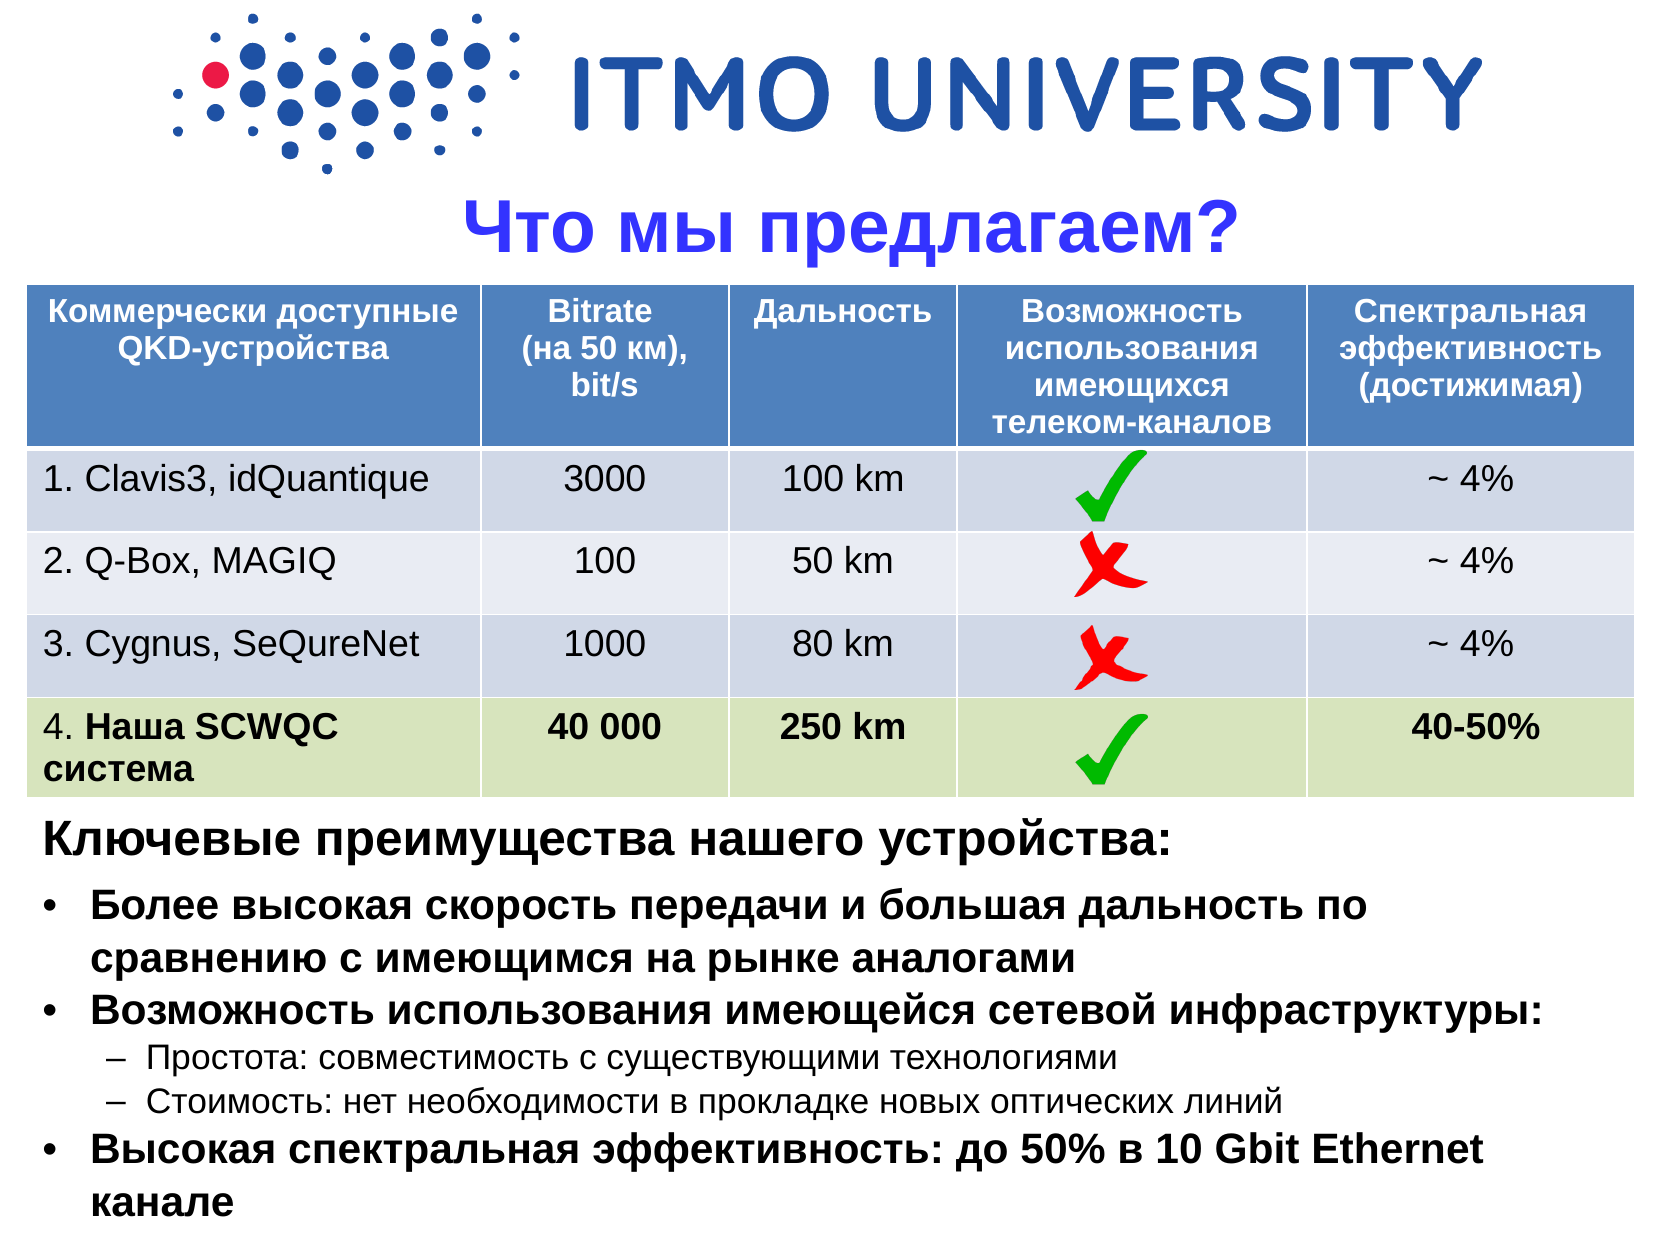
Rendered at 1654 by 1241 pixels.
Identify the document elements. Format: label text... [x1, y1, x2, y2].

table_cell 50 km [730, 533, 956, 614]
picture [1074, 531, 1148, 597]
table_cell 40-50% [1308, 698, 1634, 797]
table_cell 3. Cygnus, SeQureNet [27, 615, 480, 697]
table_cell [958, 451, 1306, 531]
table_cell 1. Clavis3, idQuantique [27, 451, 480, 531]
table_cell 100 km [730, 451, 956, 531]
picture [1074, 448, 1148, 523]
table_cell 100 [482, 533, 728, 614]
table_header Дальность [730, 285, 956, 446]
table_cell [958, 615, 1306, 697]
picture [0, 0, 1654, 306]
table_cell ~ 4% [1308, 451, 1634, 531]
table_cell 3000 [482, 451, 728, 531]
table_cell [958, 698, 1306, 797]
table_cell 1000 [482, 615, 728, 697]
table_cell 40 000 [482, 698, 728, 797]
table_cell 2. Q-Box, MAGIQ [27, 533, 480, 614]
table_header Коммерчески доступные QKD-устройства [27, 285, 480, 446]
table_header Спектральная эффективность (достижимая) [1308, 285, 1634, 446]
table_cell [958, 533, 1306, 614]
table_cell 4. Наша SCWQC система [27, 698, 480, 797]
table_cell 80 km [730, 615, 956, 697]
table_header Возможность использования имеющихся телеком-каналов [958, 285, 1306, 446]
text_box Ключевые преимущества нашего устройства: Более высокая скорость передачи и большая дальность по сравнению с имеющимся на рынке аналогами Возможность использования имеющейся сетевой инфраструктуры: Простота: совместимость с существующими технологиями Стоимость: нет необходимости в прокладке новых оптических линий Высокая спектральная эффективность: до 50% в 10 Gbit Ethernet канале [27, 803, 1654, 1237]
table_header Bitrate (на 50 км), bit/s [482, 285, 728, 446]
table_cell ~ 4% [1308, 615, 1634, 697]
title Что мы предлагаем? [177, 177, 1528, 277]
picture [1074, 712, 1149, 786]
picture [1074, 625, 1148, 690]
table_cell 250 km [730, 698, 956, 797]
table_cell ~ 4% [1308, 533, 1634, 614]
